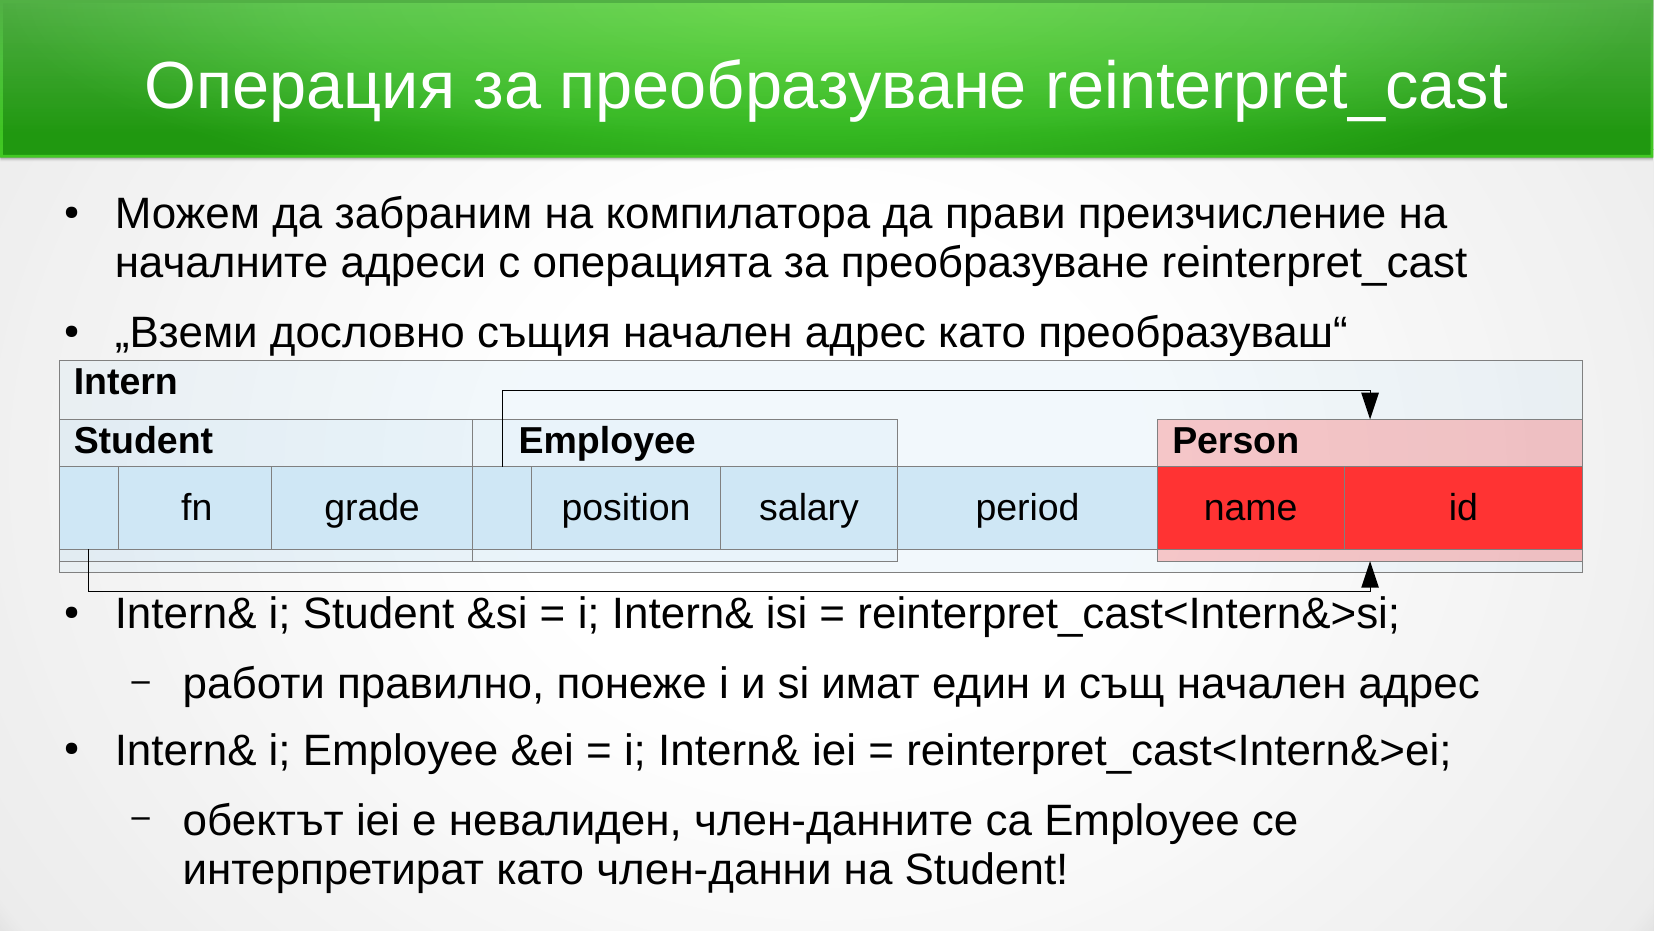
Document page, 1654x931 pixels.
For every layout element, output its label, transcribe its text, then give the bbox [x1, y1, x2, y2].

text_box Employee [472, 550, 898, 562]
list Можем да забраним на компилатора да прави преизчисление на началните адреси с операцията за преобразуване reinterpret_cast „Вземи дословно същия начален адрес като преобразуваш“ Intern& i; Student &si = i; Intern& isi = reinterpret_cast<Intern&>si; работи правилно, понеже i и si имат един и същ начален адрес Intern& i; Employee &ei = i; Intern& iei = reinterpret_cast<Intern&>ei; обектът iei е невалиден, член-данните са Employee се интерпретират като член-данни на Student! [46, 188, 1609, 898]
text_box period [897, 466, 1157, 550]
text_box grade [271, 466, 472, 550]
text_box [472, 466, 532, 550]
text_box [59, 466, 119, 550]
text_box Intern [59, 562, 88, 573]
text_box Employee [472, 419, 502, 466]
text_box Intern [1371, 562, 1583, 573]
text_box Person [1157, 419, 1583, 466]
text_box name [1157, 466, 1344, 550]
text_box Student [59, 550, 88, 562]
text_box Intern [503, 391, 1370, 466]
text_box Intern [89, 550, 1369, 573]
text_box salary [720, 466, 897, 550]
text_box fn [119, 466, 271, 550]
text_box Employee [503, 419, 898, 466]
text_box id [1344, 466, 1583, 550]
text_box Intern [59, 360, 1583, 419]
text_box Person [1157, 550, 1583, 562]
text_box position [532, 466, 720, 550]
title Операция за преобразуване reinterpret_cast [82, 36, 1571, 135]
text_box Student [89, 550, 472, 562]
text_box Student [59, 419, 472, 466]
